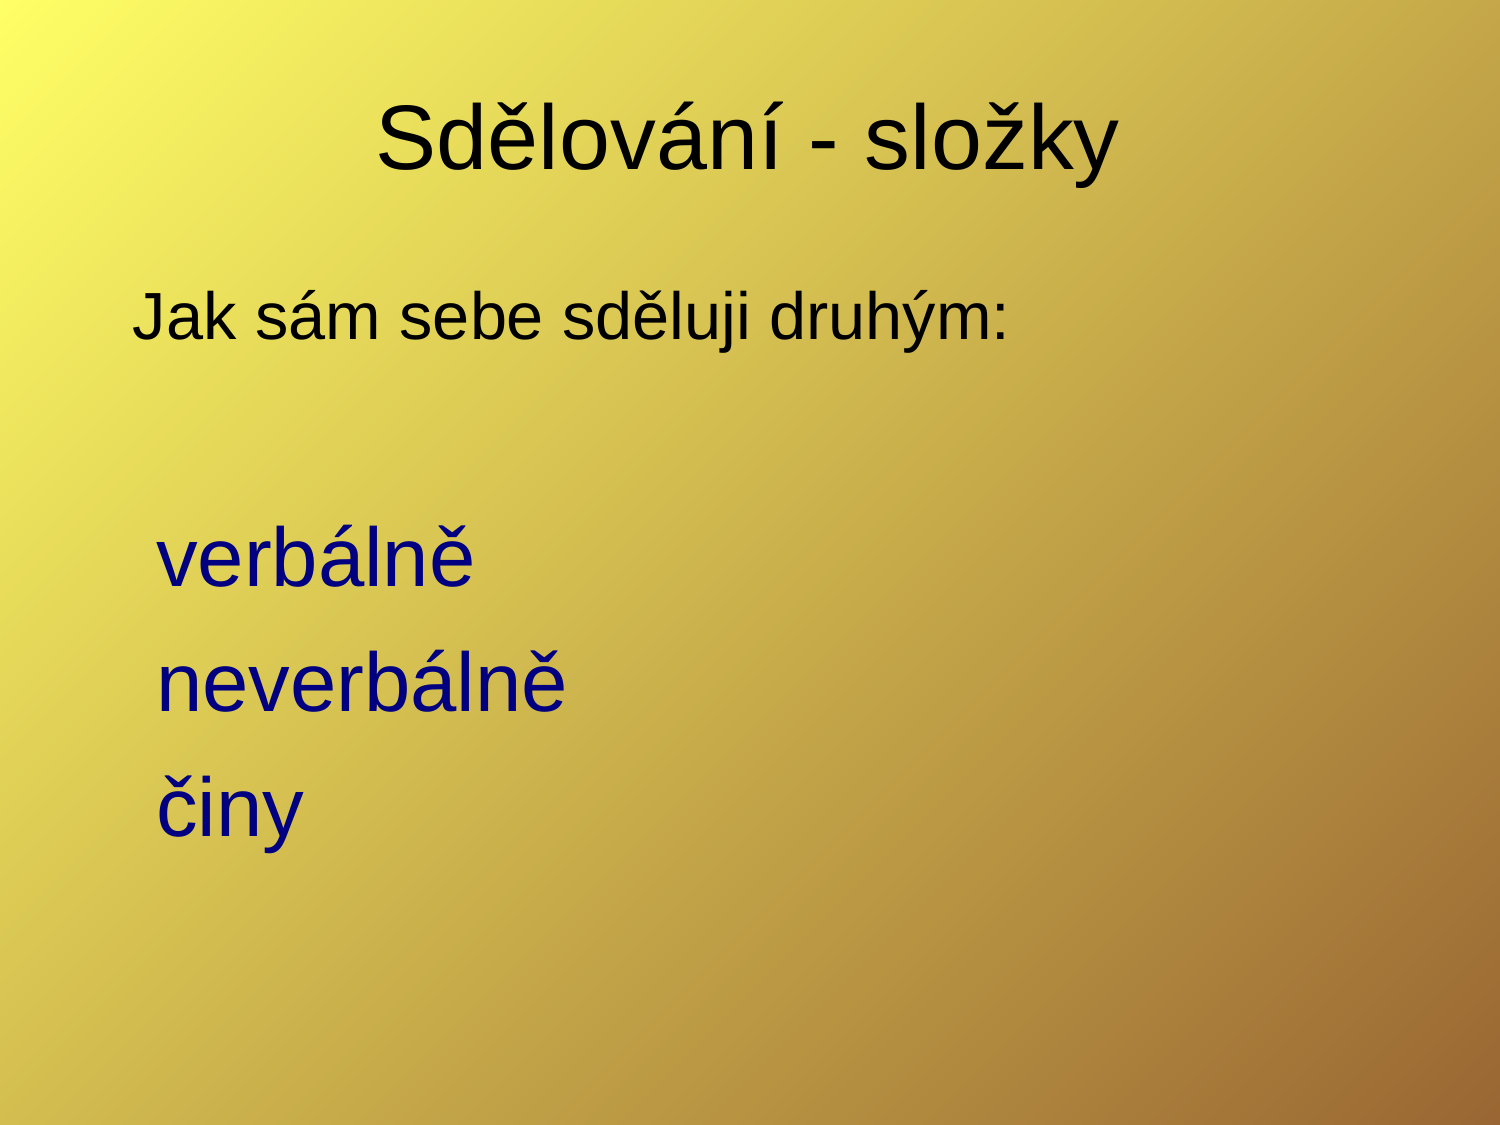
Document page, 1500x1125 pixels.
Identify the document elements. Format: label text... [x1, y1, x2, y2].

picture [915, 413, 1388, 1004]
title Sdělování - složky [74, 28, 1423, 249]
text_box Jak sám sebe sděluji druhým: verbálně neverbálně činy [118, 265, 1389, 739]
